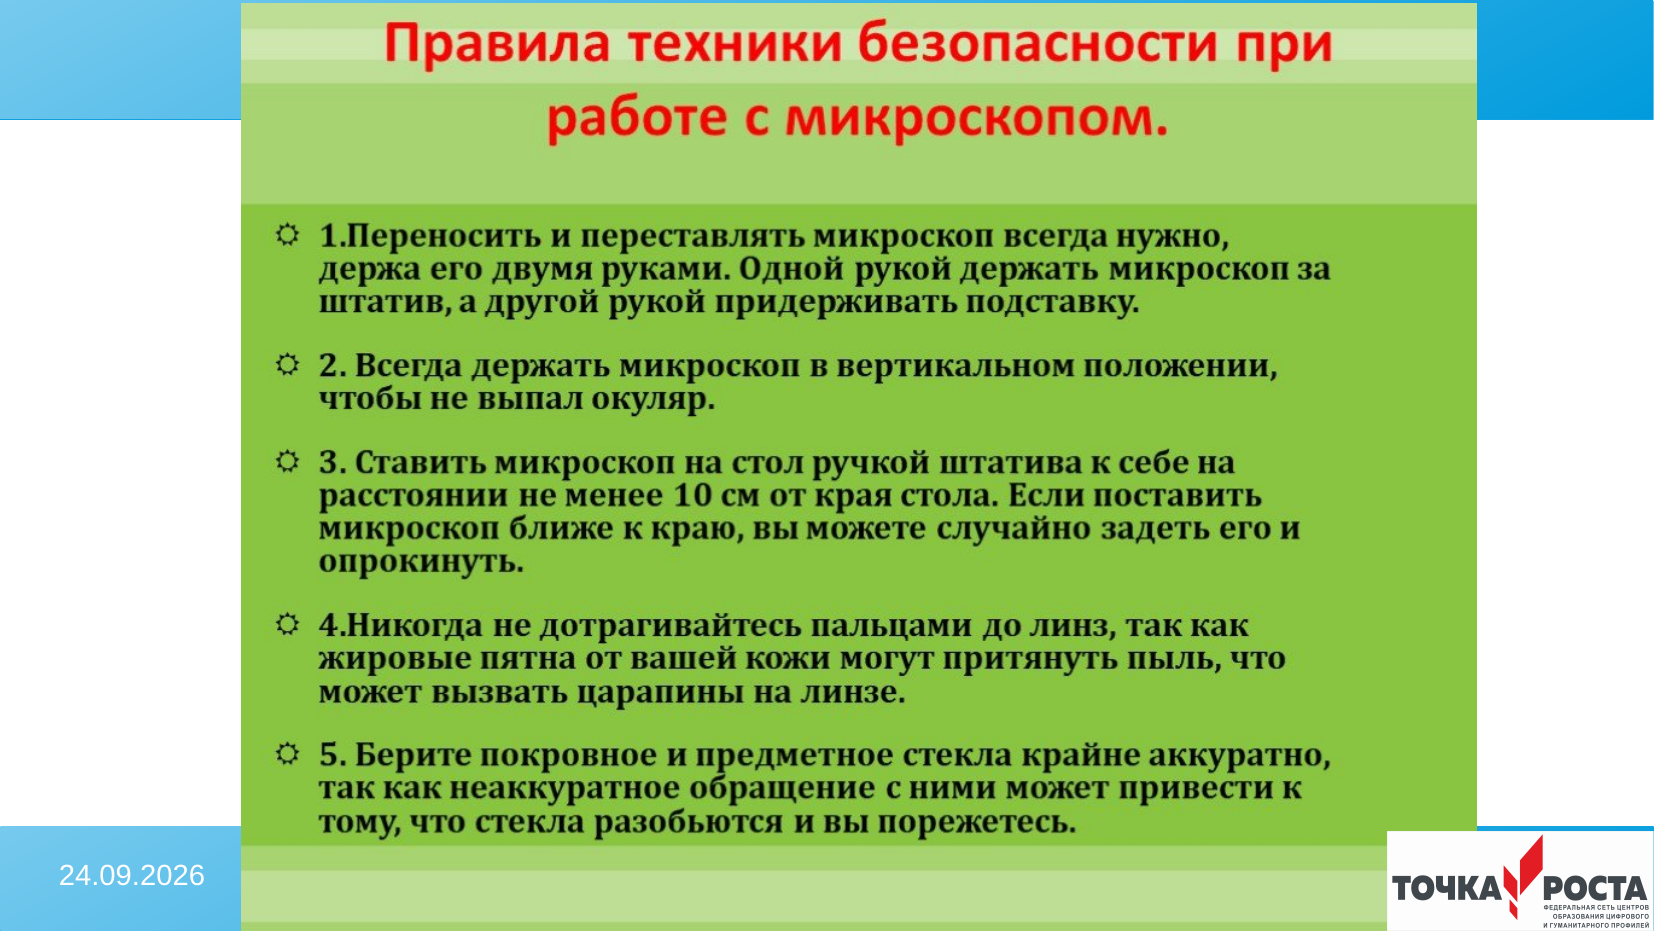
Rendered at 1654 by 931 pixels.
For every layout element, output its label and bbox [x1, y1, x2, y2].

text_box [59, 856, 241, 916]
picture [241, 0, 1654, 931]
